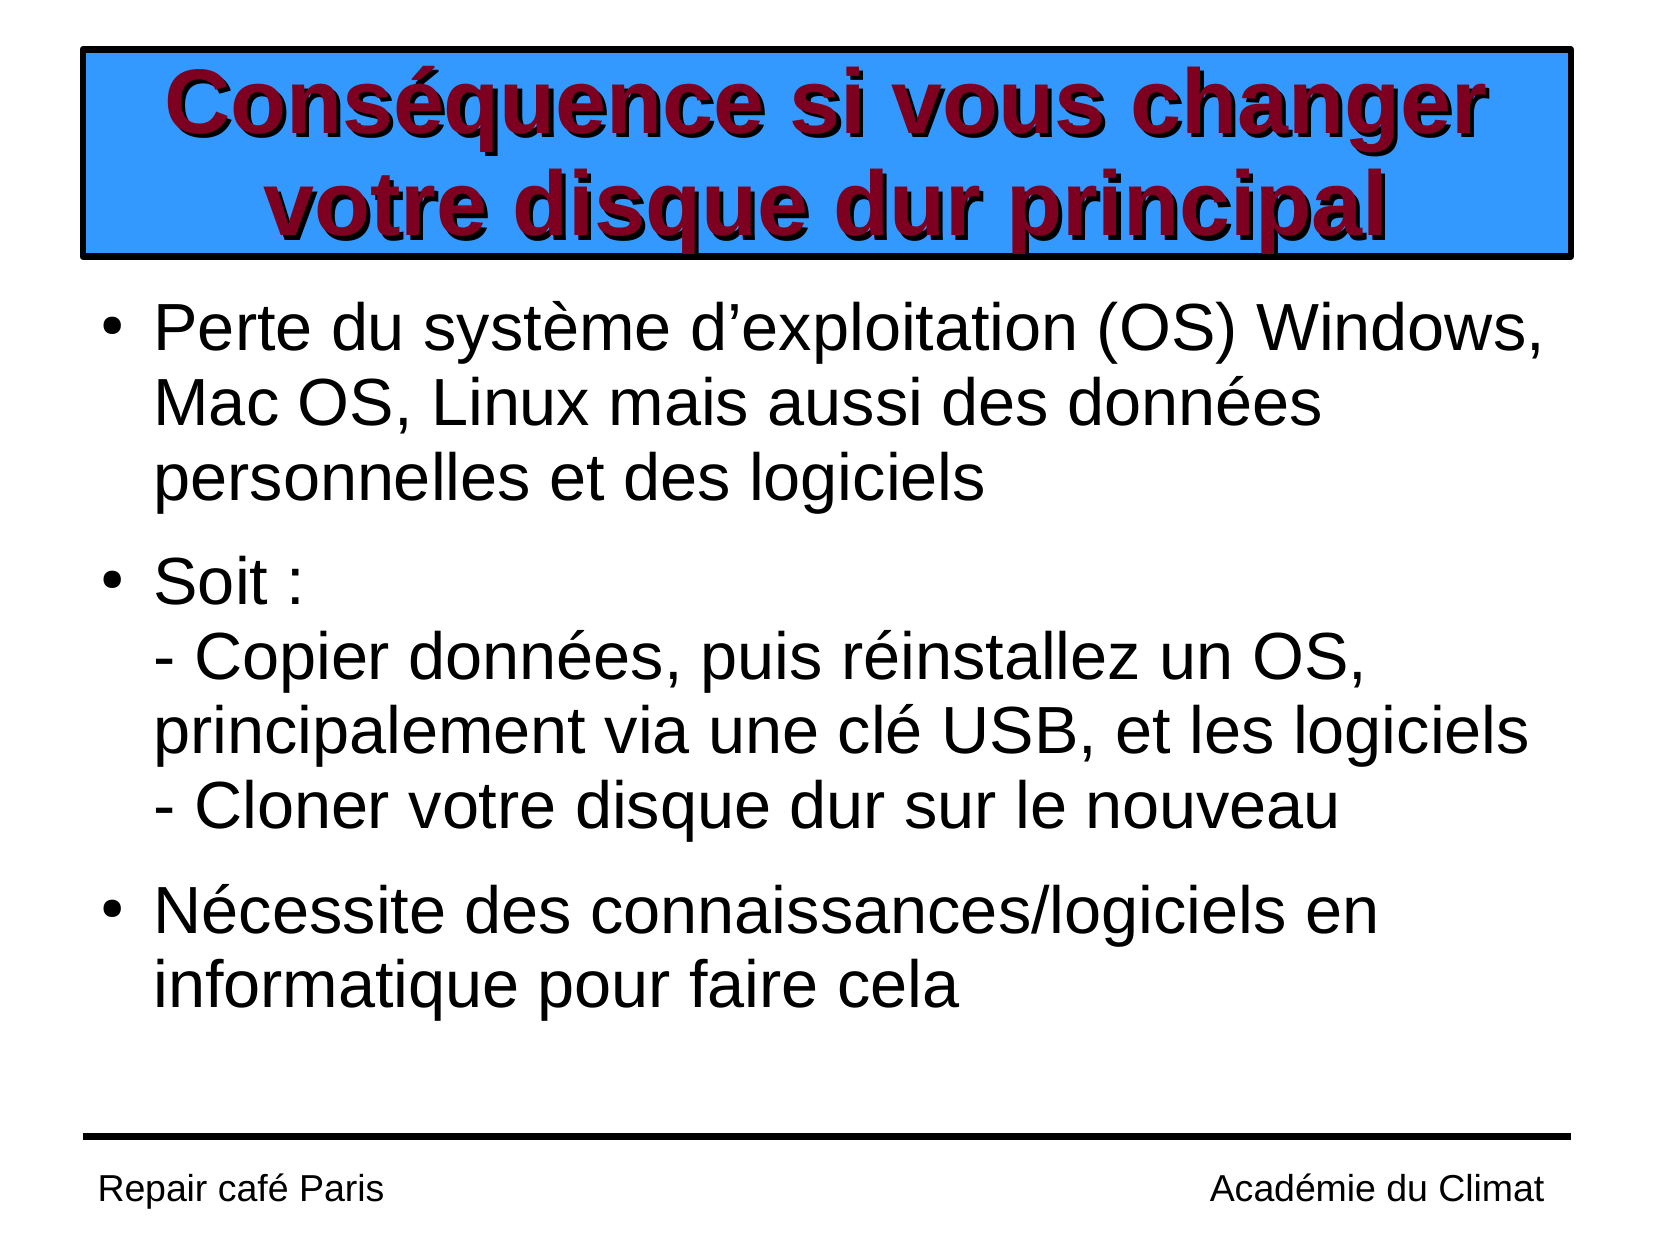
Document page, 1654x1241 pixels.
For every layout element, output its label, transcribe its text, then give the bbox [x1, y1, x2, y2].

title Conséquence si vous changer votre disque dur principal [82, 49, 1571, 257]
text_box Repair café Paris Académie du Climat [82, 1160, 1571, 1217]
list Perte du système d’exploitation (OS) Windows, Mac OS, Linux mais aussi des données personnelles et des logiciels Soit : - Copier données, puis réinstallez un OS, principalement via une clé USB, et les logiciels - Cloner votre disque dur sur le nouveau Nécessite des connaissances/logiciels en informatique pour faire cela [82, 290, 1571, 1023]
